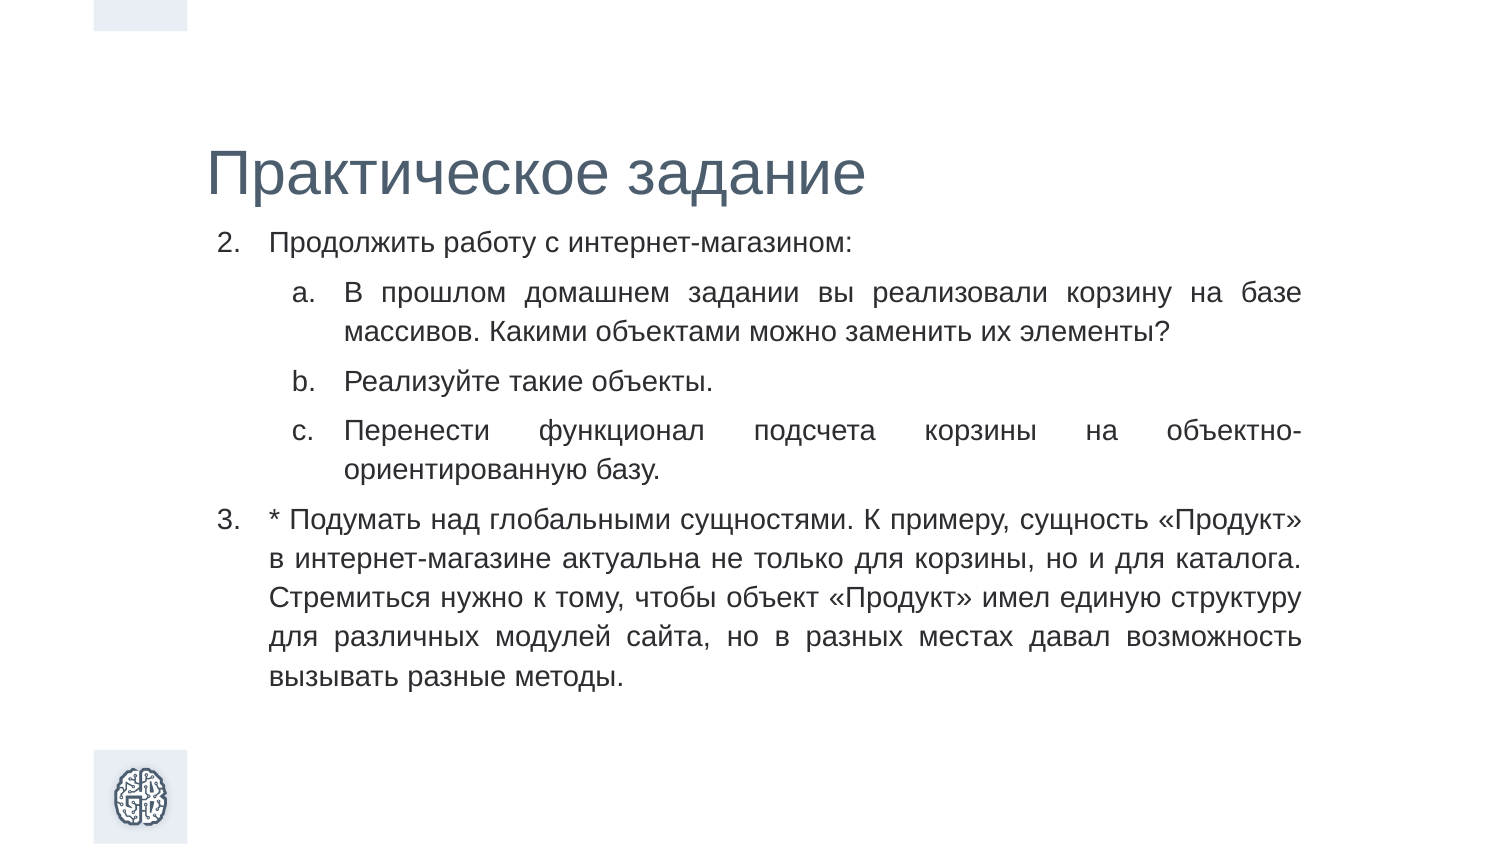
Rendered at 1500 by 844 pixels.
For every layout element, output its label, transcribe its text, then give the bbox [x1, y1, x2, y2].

title Практическое задание [186, 94, 1311, 243]
picture [106, 760, 175, 834]
text_box Продолжить работу с интернет-магазином: В прошлом домашнем задании вы реализовали корзину на базе массивов. Какими объектами можно заменить их элементы? Реализуйте такие объекты. Перенести функционал подсчета корзины на объектно-ориентированную базу. * Подумать над глобальными сущностями. К примеру, сущность «Продукт» в интернет-магазине актуальна не только для корзины, но и для каталога. Стремиться нужно к тому, чтобы объект «Продукт» имел единую структуру для различных модулей сайта, но в разных местах давал возможность вызывать разные методы. [186, 243, 1311, 668]
